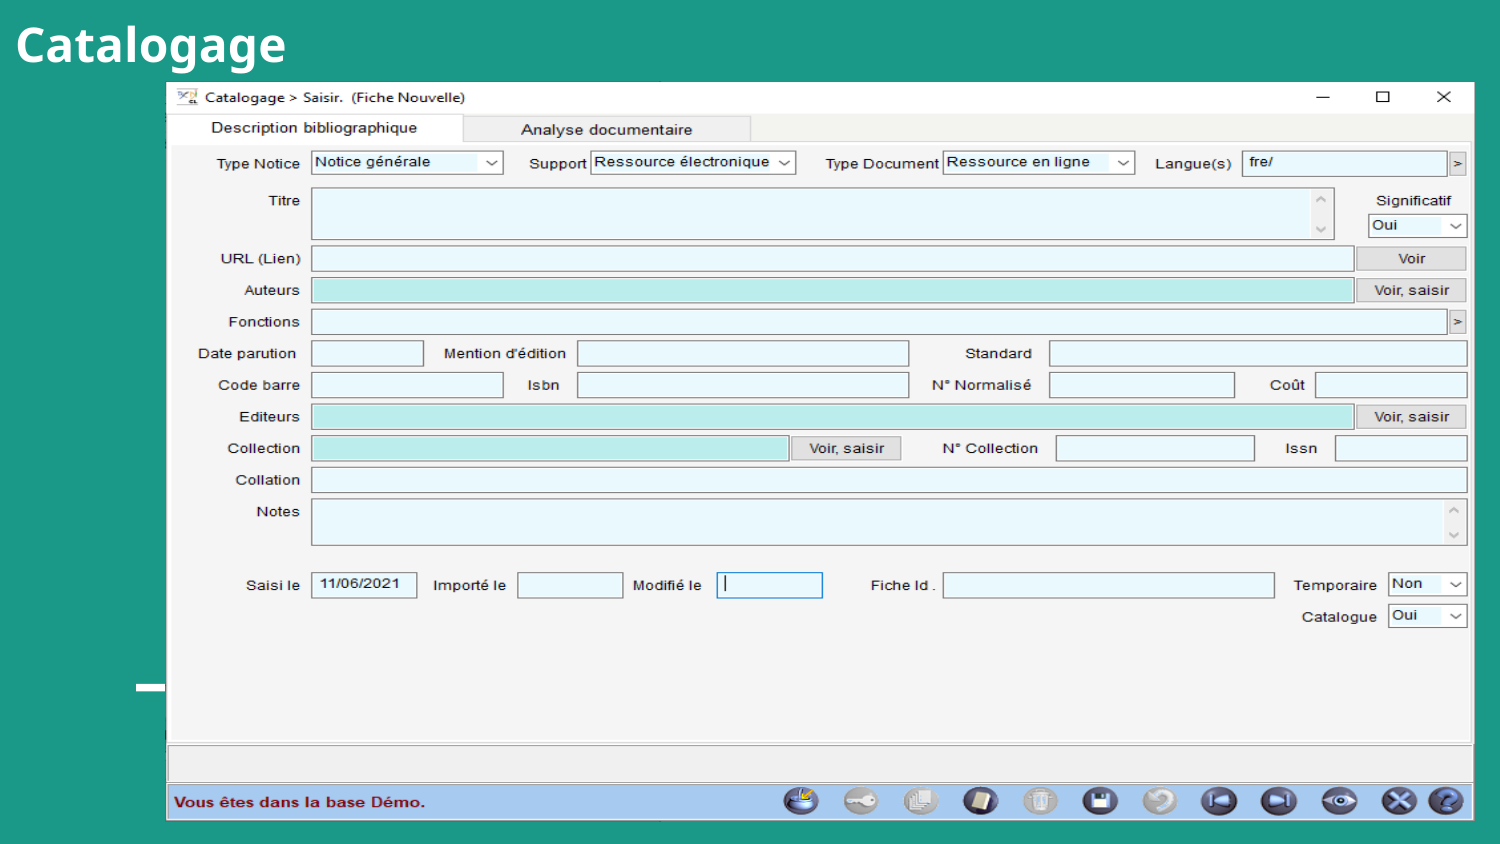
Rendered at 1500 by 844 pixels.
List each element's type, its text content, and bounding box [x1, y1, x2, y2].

title Catalogage [0, 0, 542, 127]
picture [165, 81, 1476, 822]
